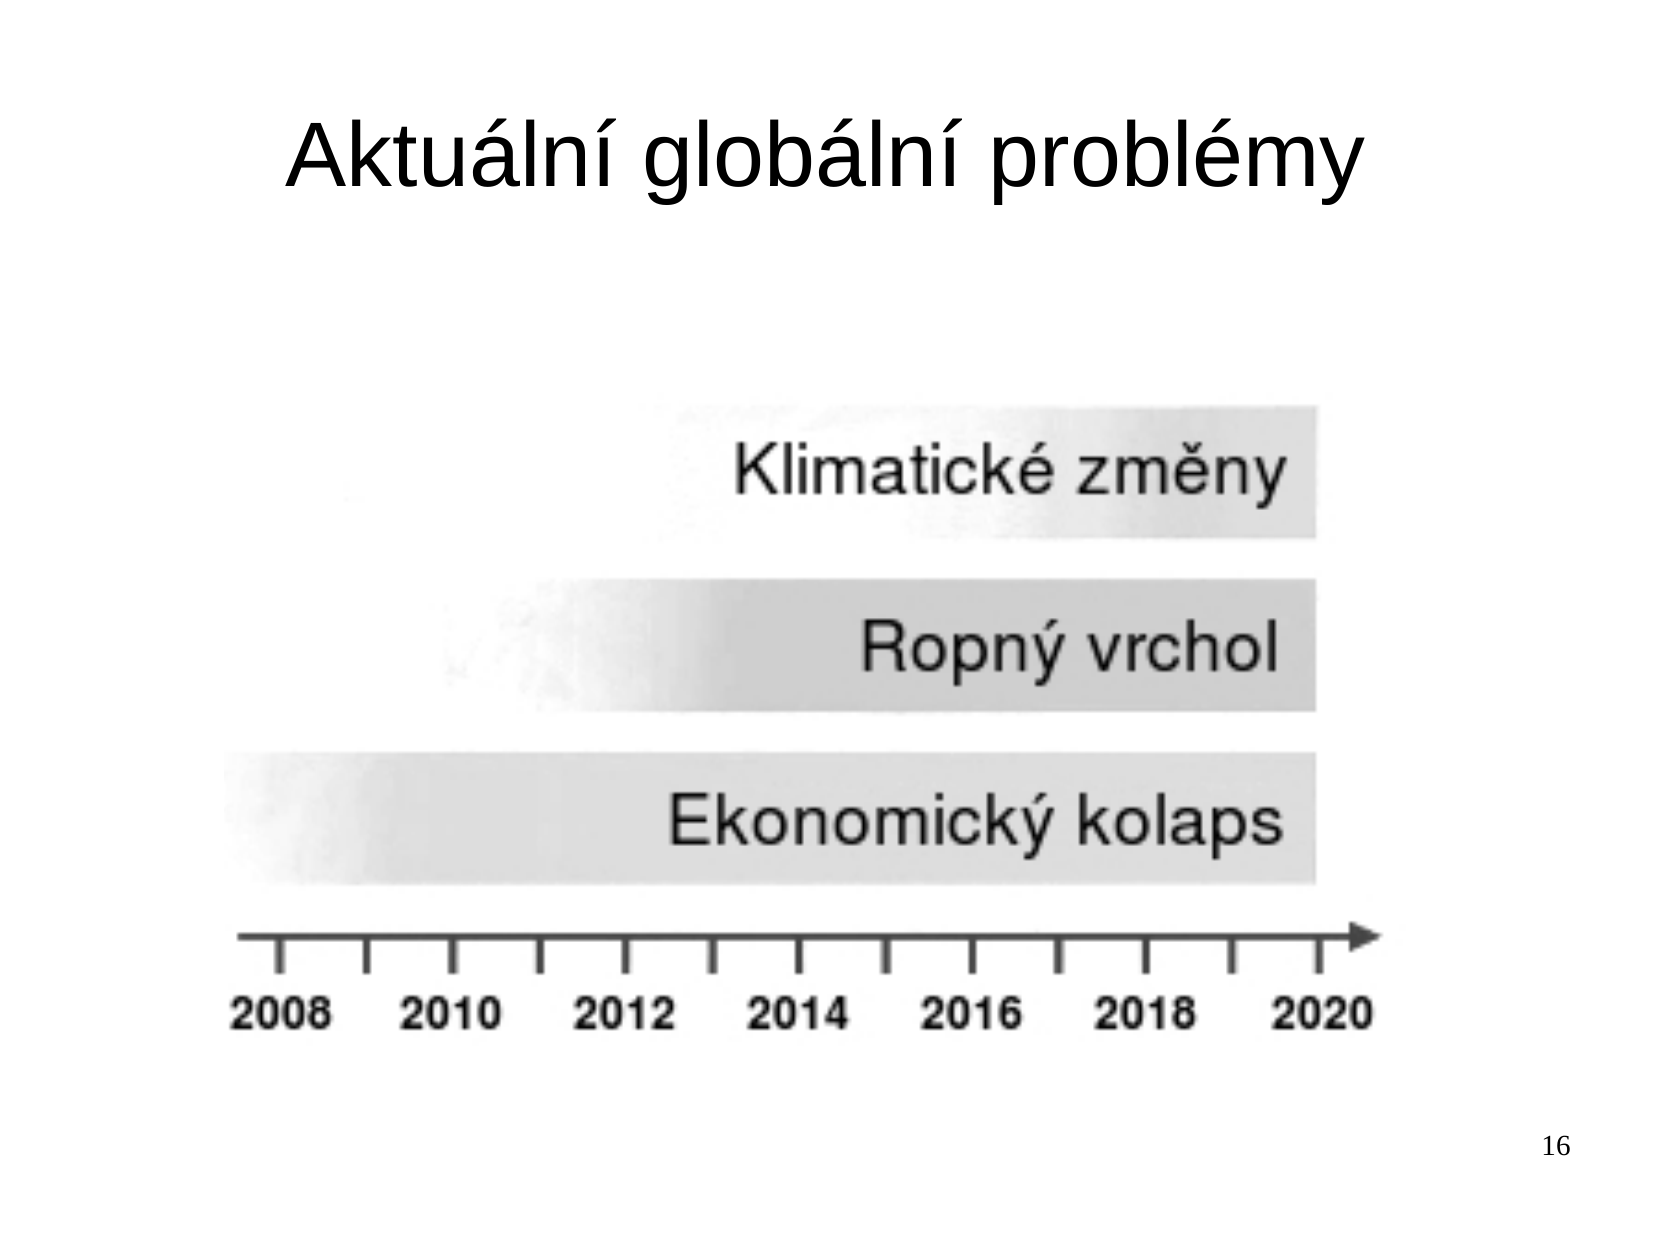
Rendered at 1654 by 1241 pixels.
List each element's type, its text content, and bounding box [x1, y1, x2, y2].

picture [224, 366, 1406, 1049]
title Aktuální globální problémy [82, 49, 1571, 257]
